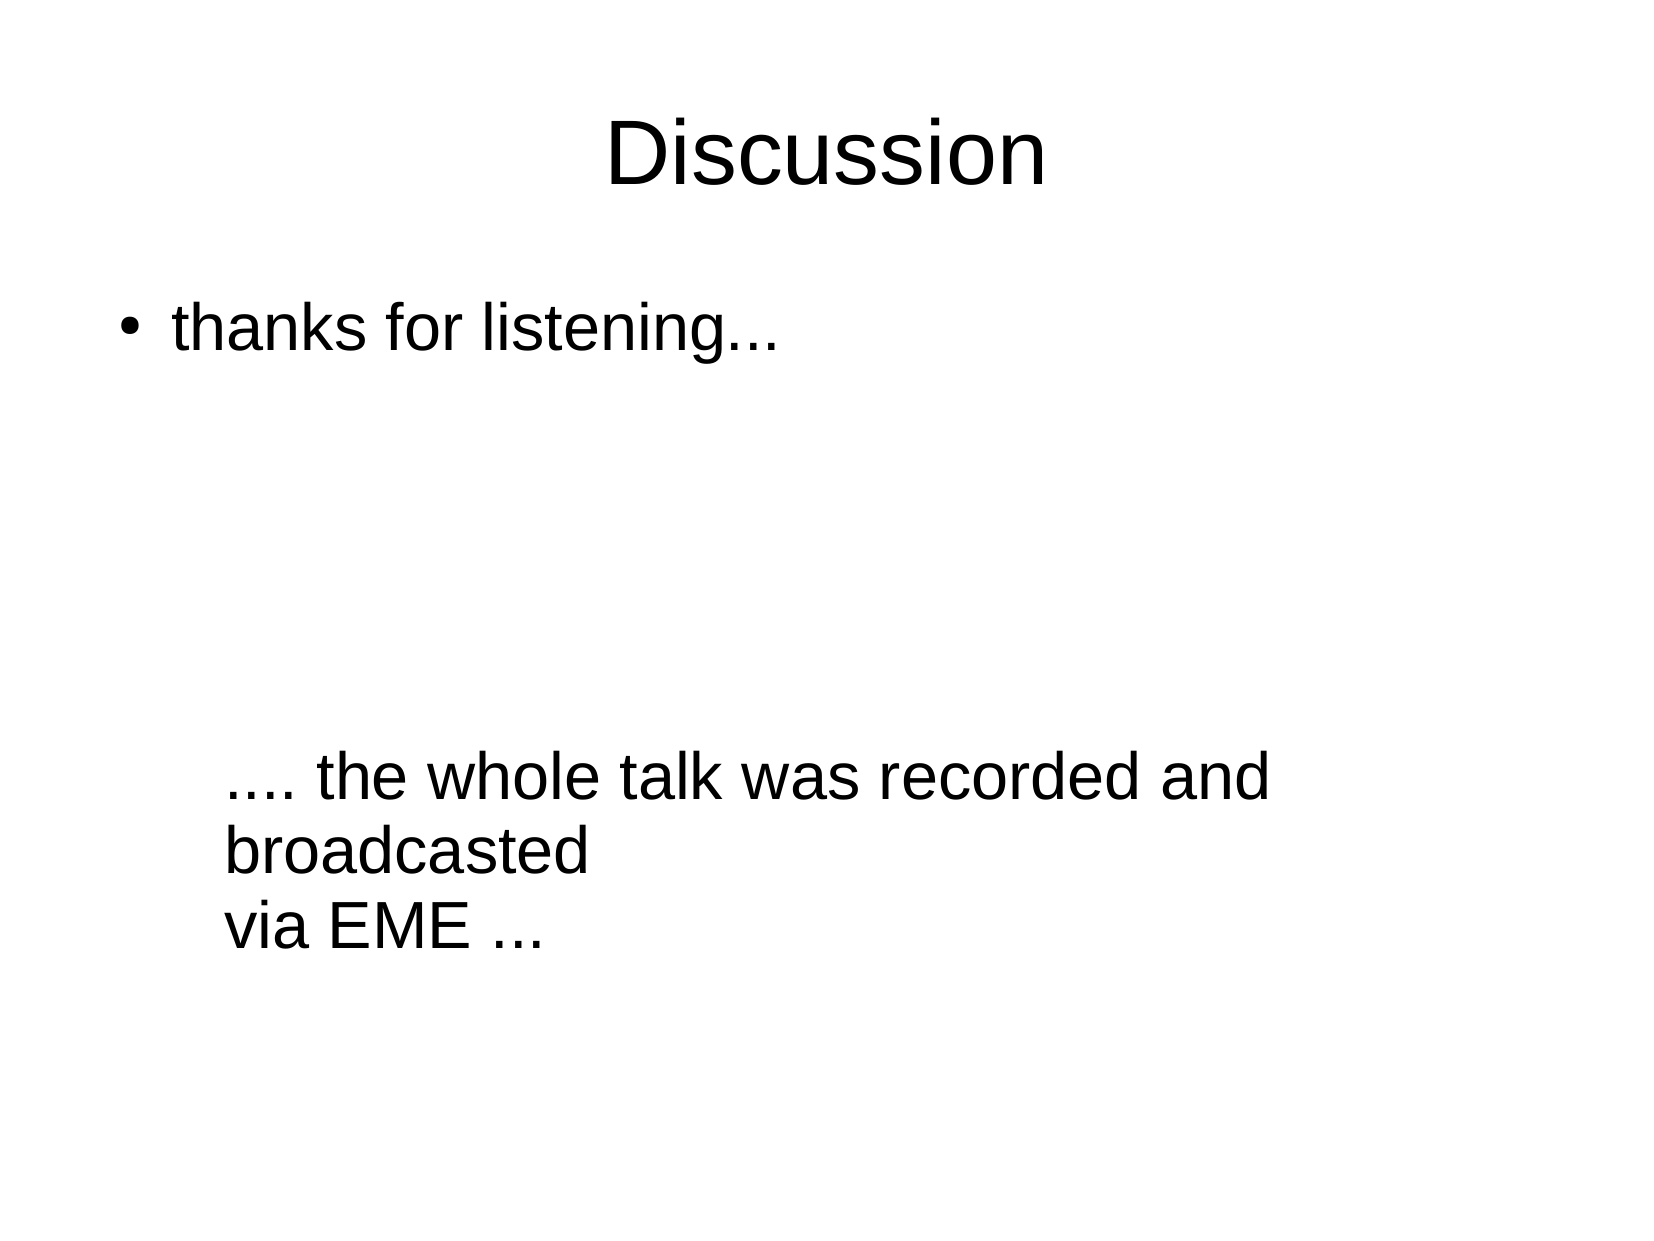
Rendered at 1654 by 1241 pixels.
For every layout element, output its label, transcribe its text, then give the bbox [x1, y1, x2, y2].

title Discussion [82, 49, 1571, 257]
list thanks for listening... .... the whole talk was recorded and broadcasted via EME ... [82, 290, 1571, 1109]
